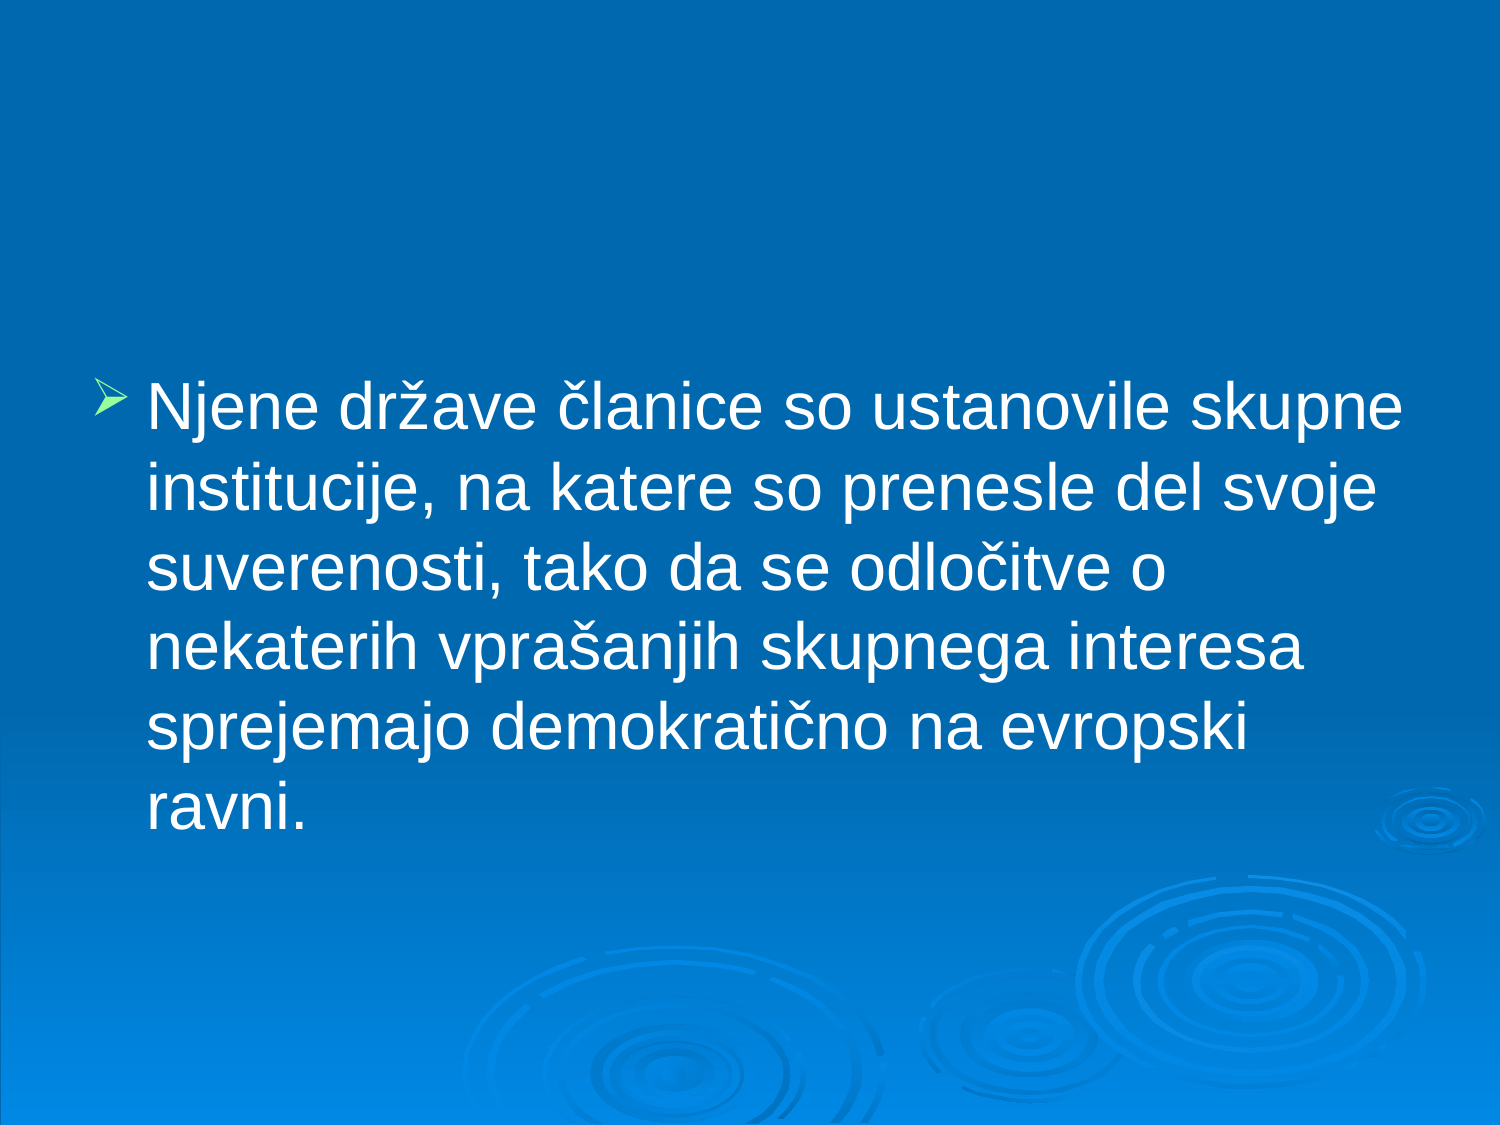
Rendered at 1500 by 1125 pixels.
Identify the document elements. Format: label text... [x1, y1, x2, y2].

list Njene države članice so ustanovile skupne institucije, na katere so prenesle del svoje suverenosti, tako da se odločitve o nekaterih vprašanjih skupnega interesa sprejemajo demokratično na evropski ravni. [75, 262, 1425, 1005]
